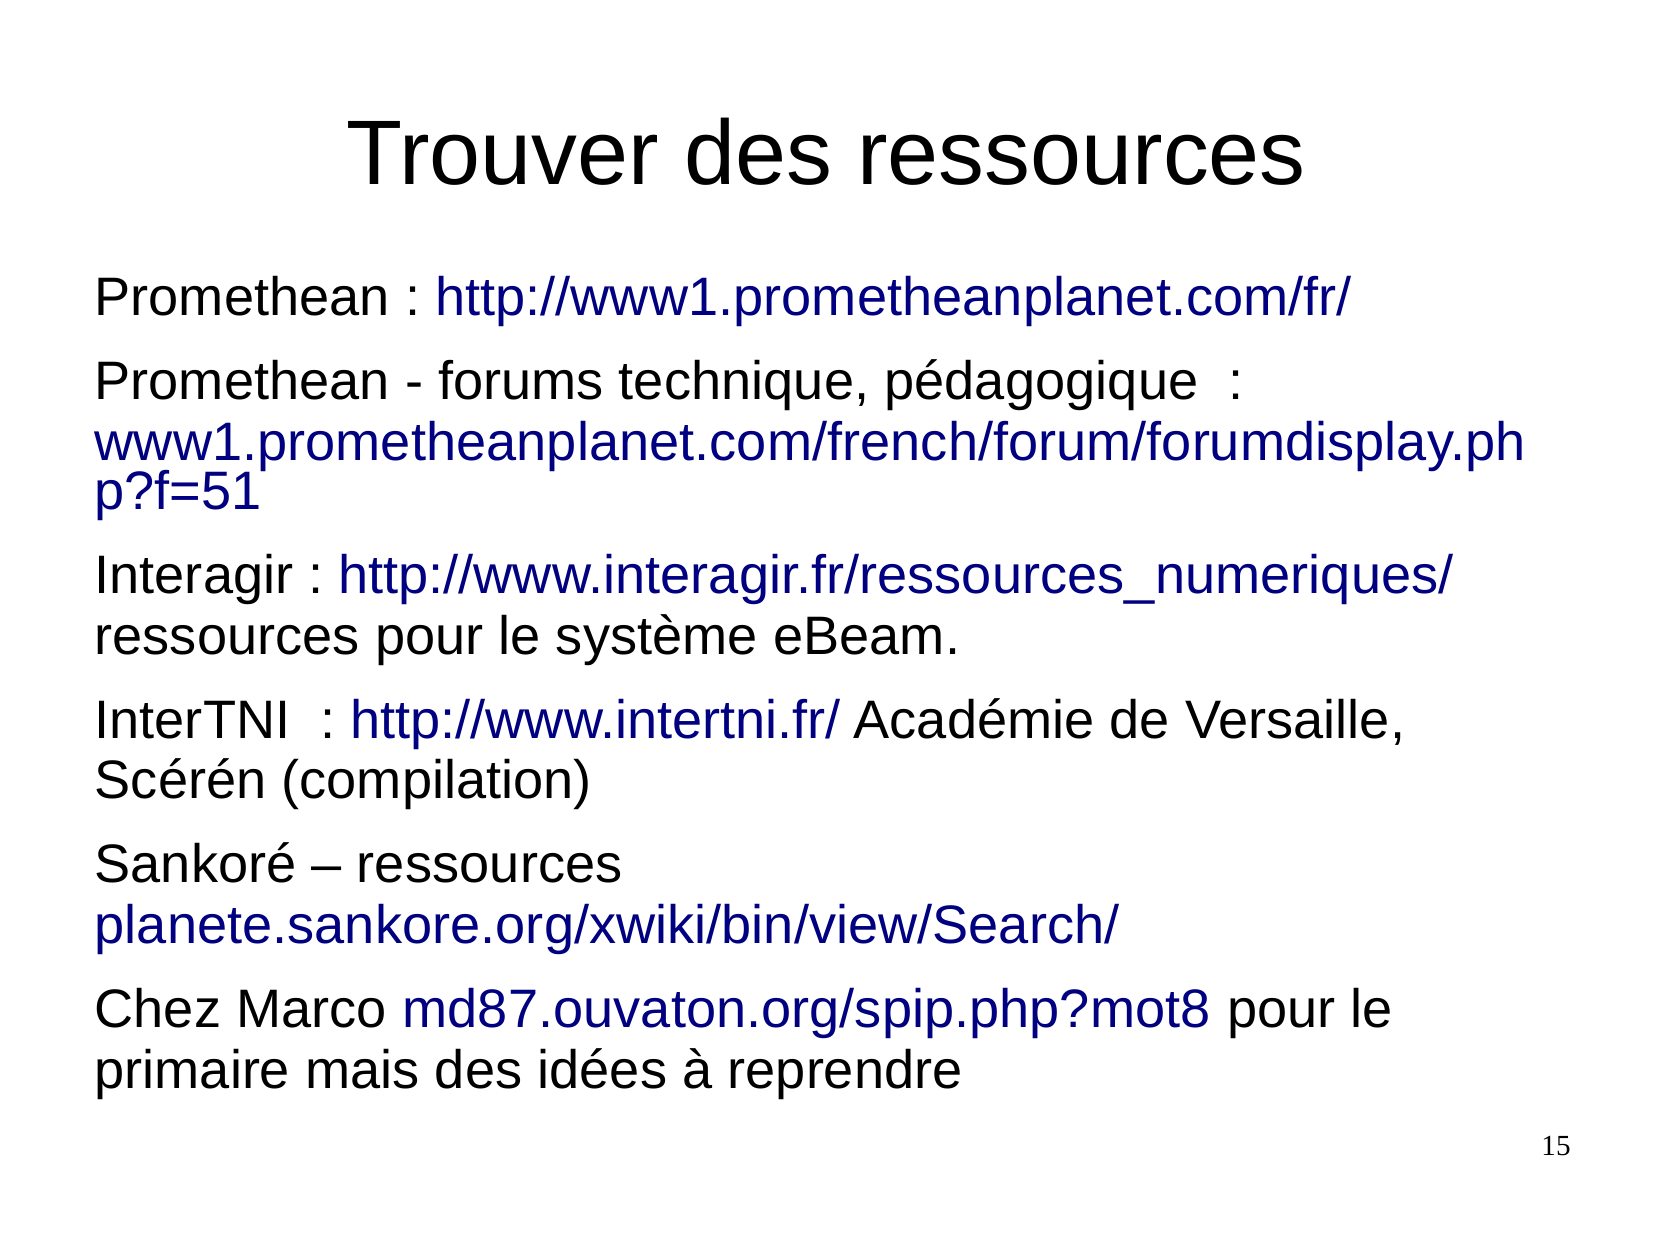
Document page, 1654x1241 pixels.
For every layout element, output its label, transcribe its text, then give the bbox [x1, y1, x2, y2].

title Trouver des ressources [82, 49, 1571, 257]
subtitle Promethean : http://www1.prometheanplanet.com/fr/ Promethean - forums technique, pédagogique : www1.prometheanplanet.com/french/forum/forumdisplay.php?f=51 Interagir : http://www.interagir.fr/ressources_numeriques/ ressources pour le système eBeam. InterTNI : http://www.intertni.fr/ Académie de Versaille, Scérén (compilation) Sankoré – ressources planete.sankore.org/xwiki/bin/view/Search/ Chez Marco md87.ouvaton.org/spip.php?mot8 pour le primaire mais des idées à reprendre [94, 266, 1551, 1086]
